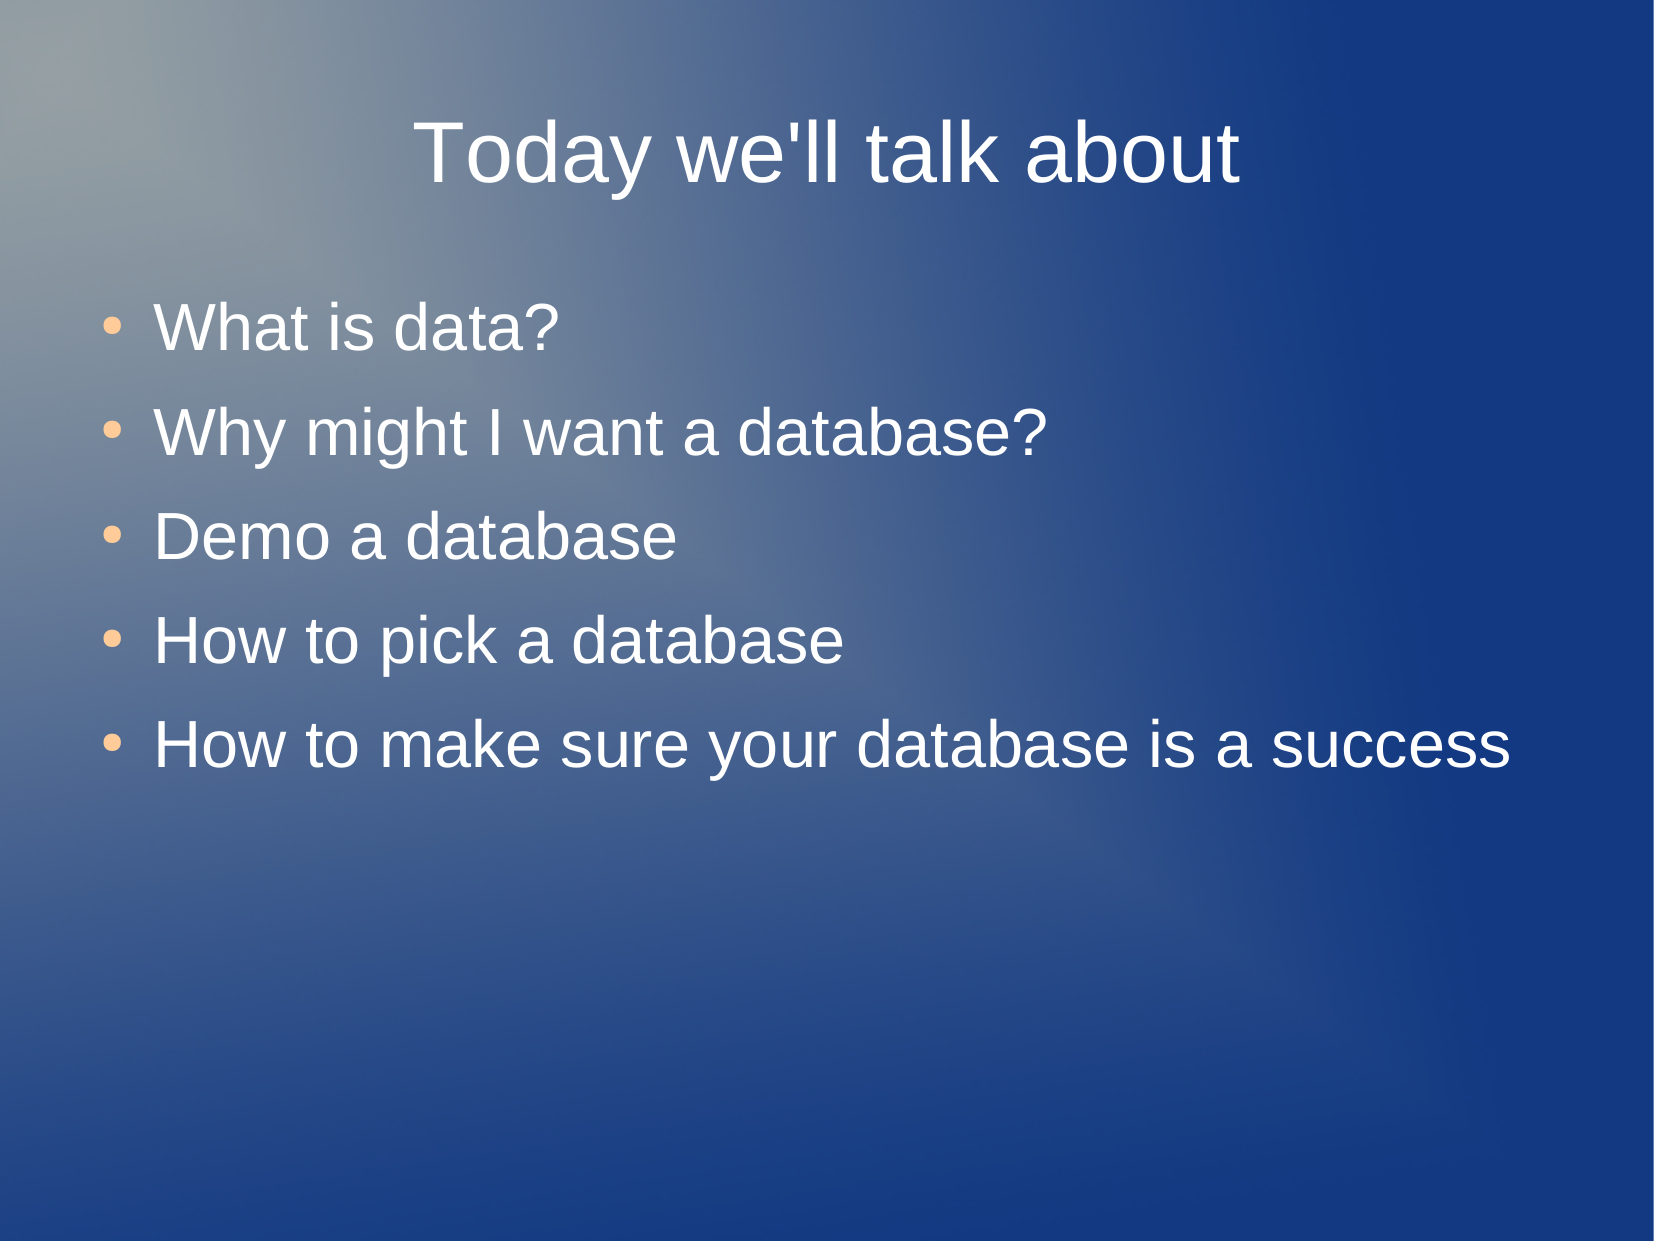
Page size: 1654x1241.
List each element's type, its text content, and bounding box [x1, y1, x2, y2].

title Today we'll talk about [82, 49, 1571, 257]
list What is data? Why might I want a database? Demo a database How to pick a database How to make sure your database is a success [82, 290, 1571, 1010]
picture [0, 0, 1654, 1241]
